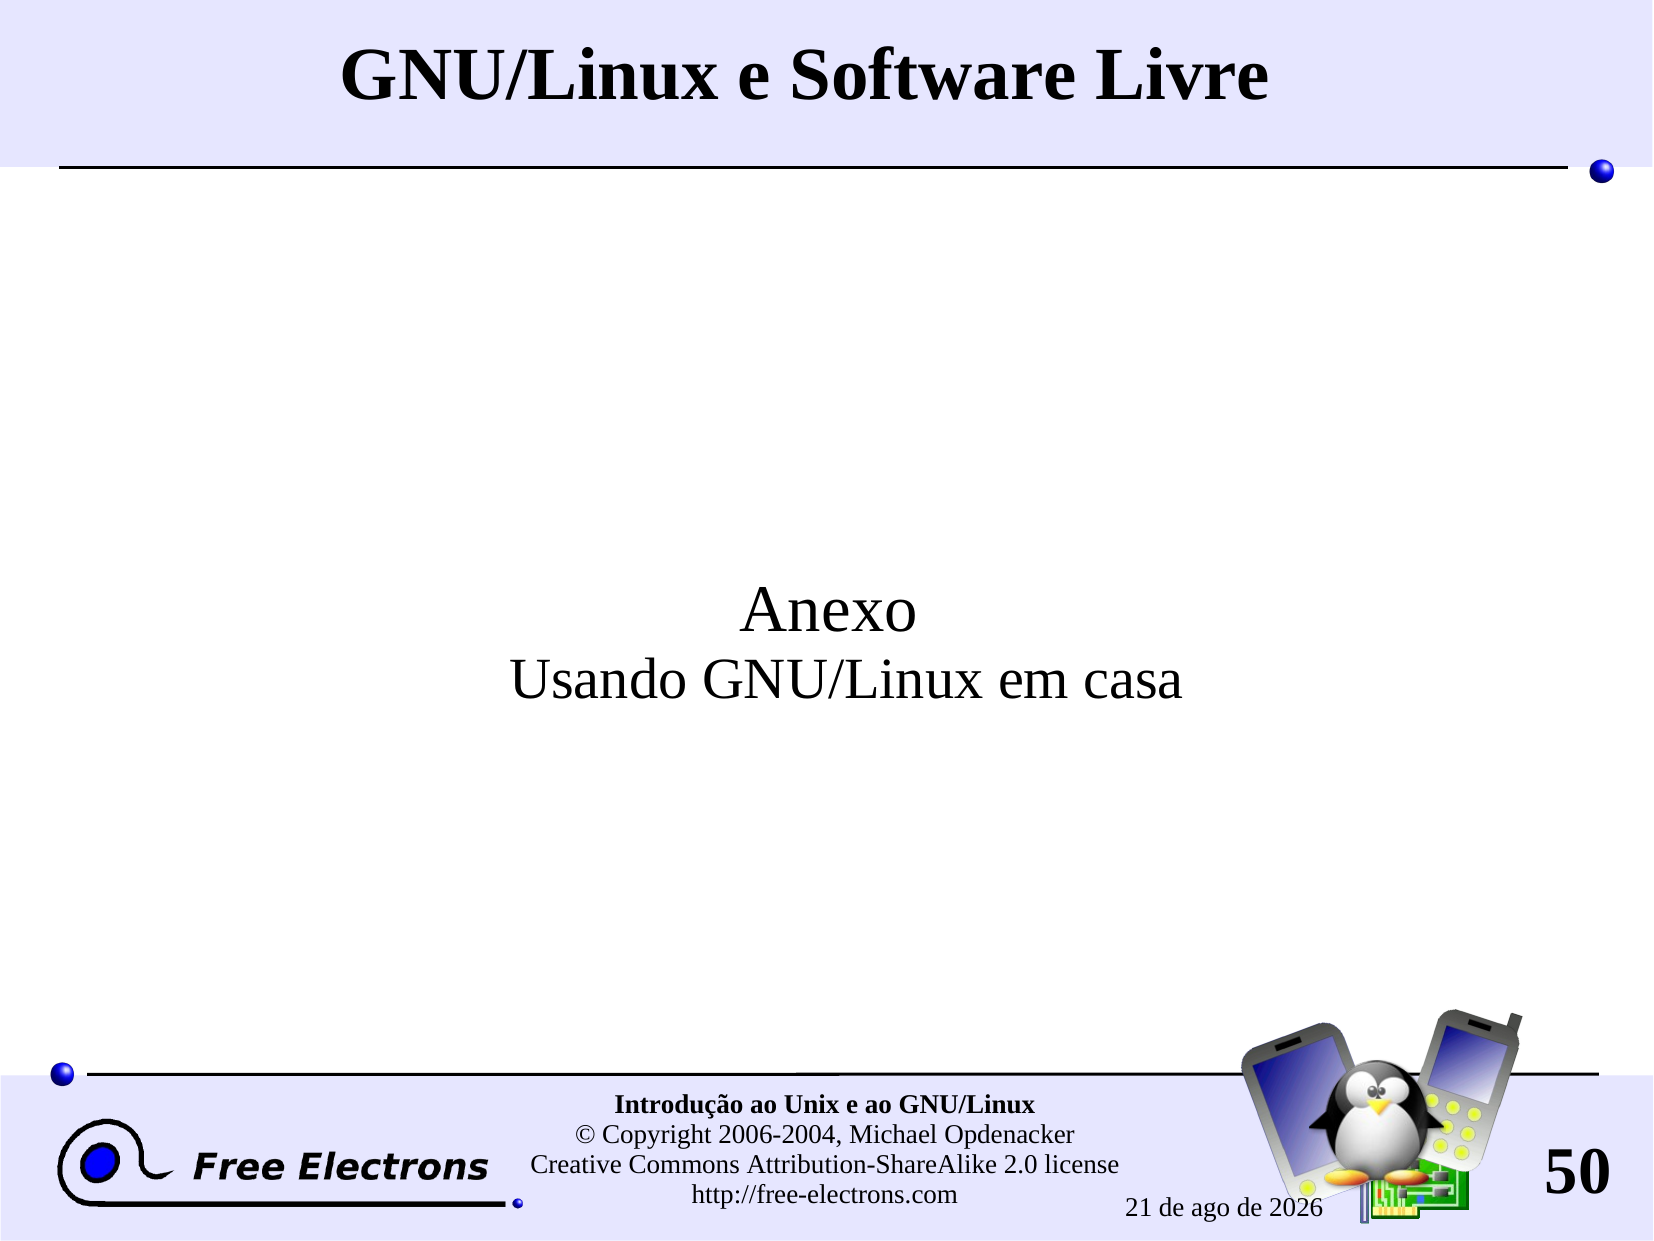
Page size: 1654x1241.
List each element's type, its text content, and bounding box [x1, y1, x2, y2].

picture [1231, 1008, 1537, 1241]
title GNU/Linux e Software Livre [60, 25, 1551, 124]
picture [50, 1108, 527, 1216]
subtitle Anexo Usando GNU/Linux em casa [105, 216, 1518, 1067]
picture [1285, 1199, 1292, 1215]
